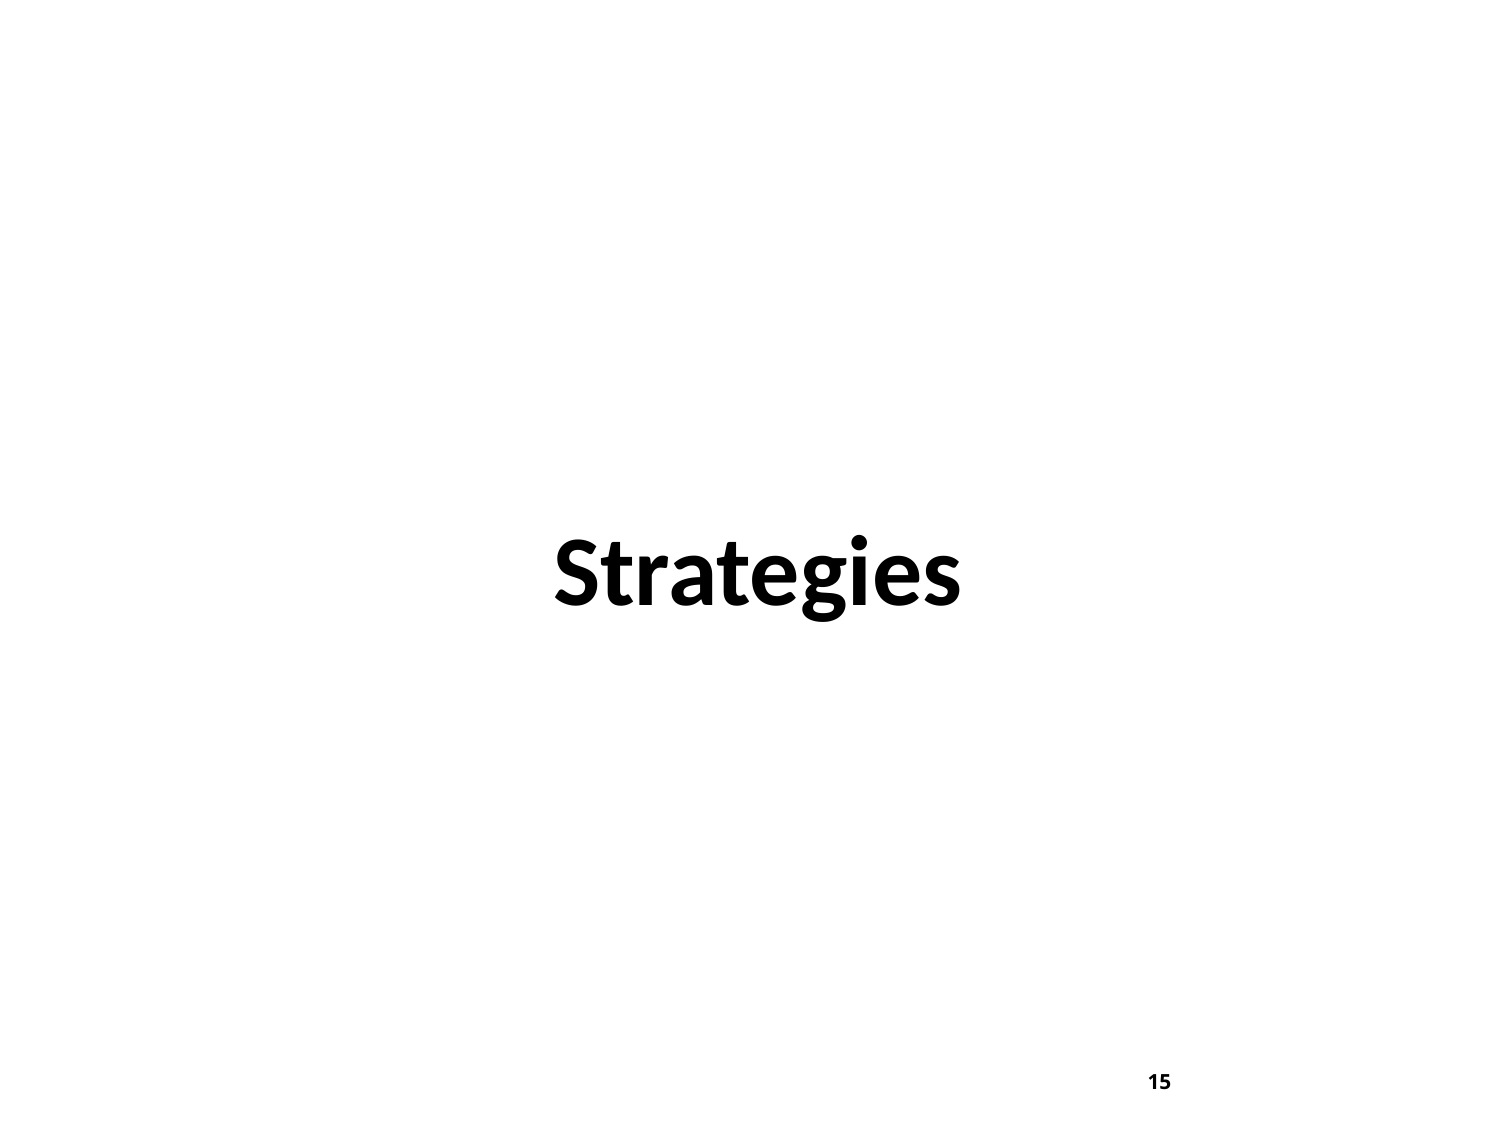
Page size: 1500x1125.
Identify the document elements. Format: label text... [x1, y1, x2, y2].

text_box 15 [1132, 1052, 1483, 1113]
title Strategies [120, 445, 1396, 687]
